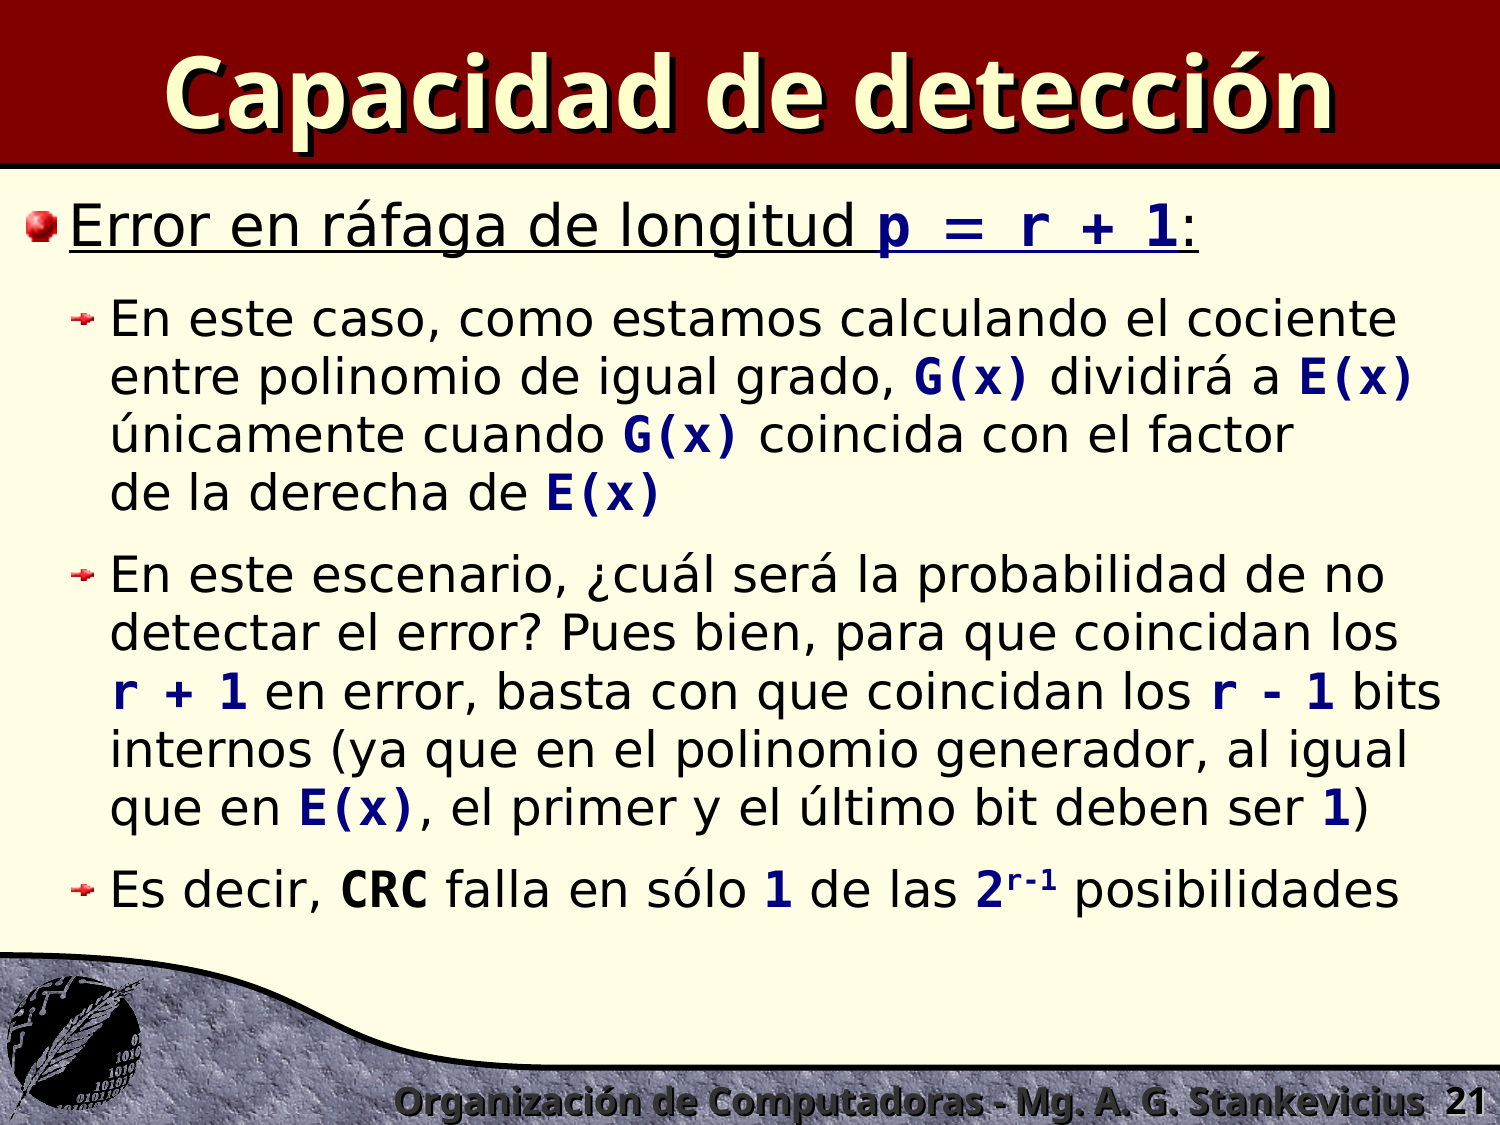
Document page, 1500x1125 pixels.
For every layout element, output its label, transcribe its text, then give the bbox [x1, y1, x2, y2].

title Capacidad de detección [15, 5, 1485, 160]
picture [802, 1100, 806, 1110]
list Error en ráfaga de longitud p = r + 1: En este caso, como estamos calculando el cociente entre polinomio de igual grado, G(x) dividirá a E(x) únicamente cuando G(x) coincida con el factor de la derecha de E(x) En este escenario, ¿cuál será la probabilidad de no detectar el error? Pues bien, para que coincidan los r + 1 en error, basta con que coincidan los r - 1 bits internos (ya que en el polinomio generador, al igual que en E(x), el primer y el último bit deben ser 1) Es decir, CRC falla en sólo 1 de las 2r-1 posibilidades [11, 192, 1486, 935]
picture [1058, 1100, 1065, 1110]
picture [0, 959, 1500, 1125]
picture [448, 1100, 455, 1110]
